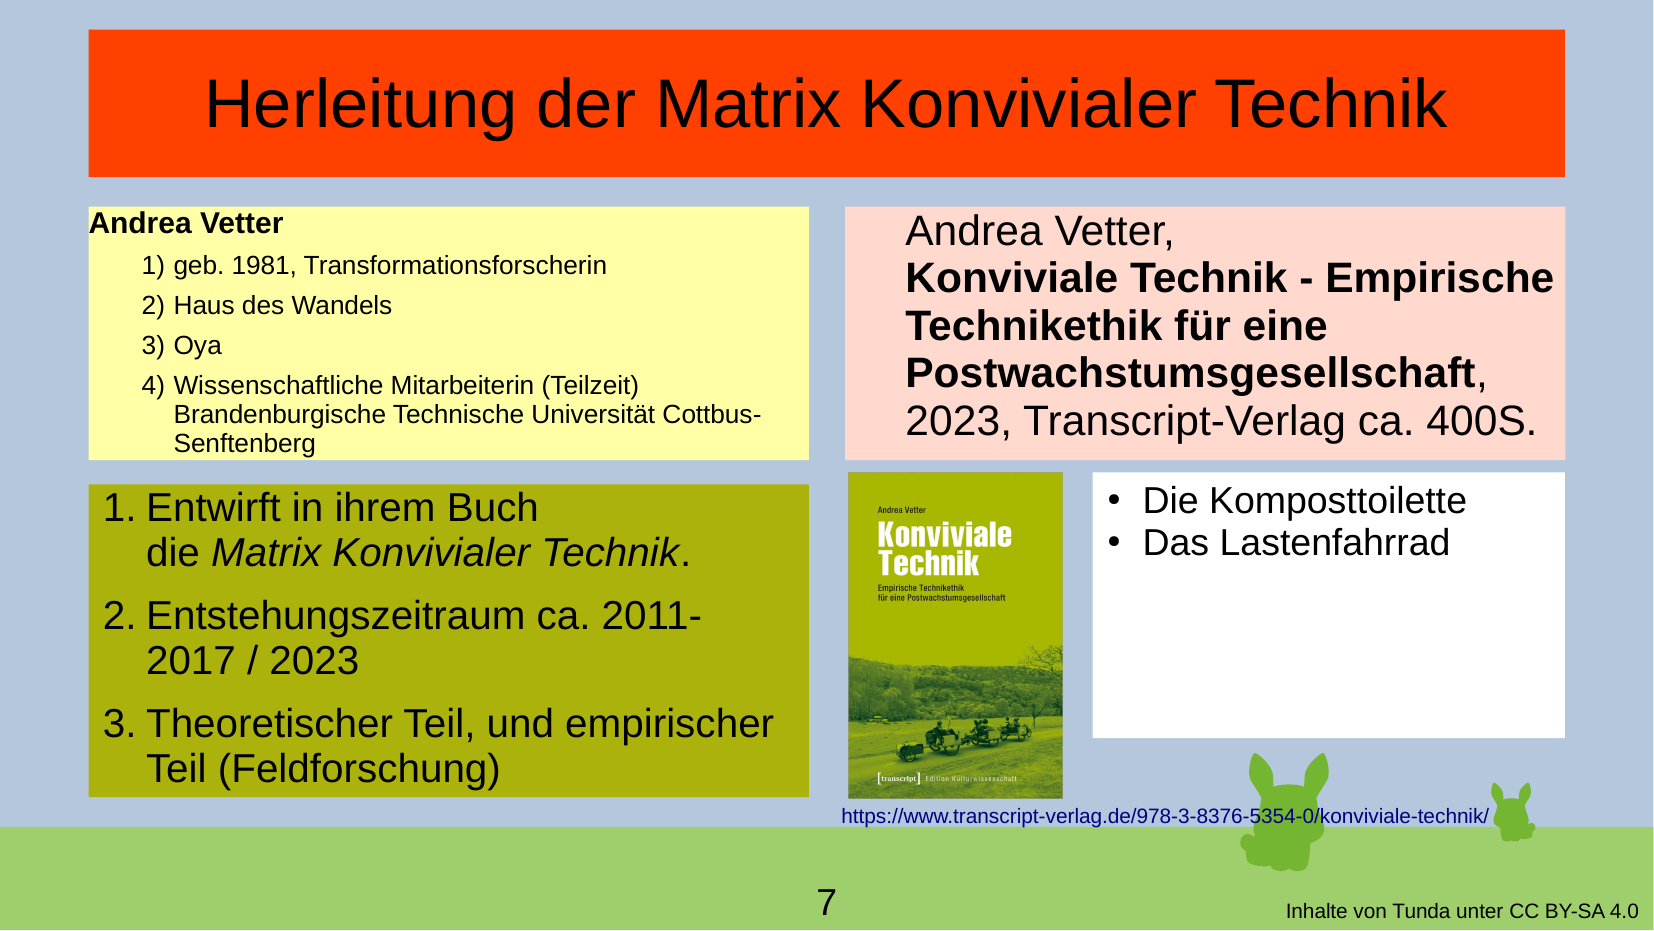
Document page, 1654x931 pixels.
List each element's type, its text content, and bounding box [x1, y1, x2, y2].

list Andrea Vetter geb. 1981, Transformationsforscherin Haus des Wandels Oya Wissenschaftliche Mitarbeiterin (Teilzeit) Brandenburgische Technische Universität Cottbus-Senftenberg [88, 206, 809, 461]
text_box Inhalte von Tunda unter CC BY-SA 4.0 [944, 856, 1654, 931]
list Andrea Vetter, Konviviale Technik - Empirische Technikethik für eine Postwachstumsgesellschaft, 2023, Transcript-Verlag ca. 400S. [845, 206, 1566, 461]
text_box https://www.transcript-verlag.de/978-3-8376-5354-0/konviviale-technik/ [826, 797, 1625, 836]
text_box Die Komposttoilette Das Lastenfahrrad [1092, 472, 1565, 739]
title Herleitung der Matrix Konvivialer Technik [88, 29, 1565, 178]
picture [848, 472, 1063, 797]
list Entwirft in ihrem Buch die Matrix Konvivialer Technik. Entstehungszeitraum ca. 2011-2017 / 2023 Theoretischer Teil, und empirischer Teil (Feldforschung) [88, 484, 809, 798]
text_box <Foliennummer> [259, 874, 1394, 931]
